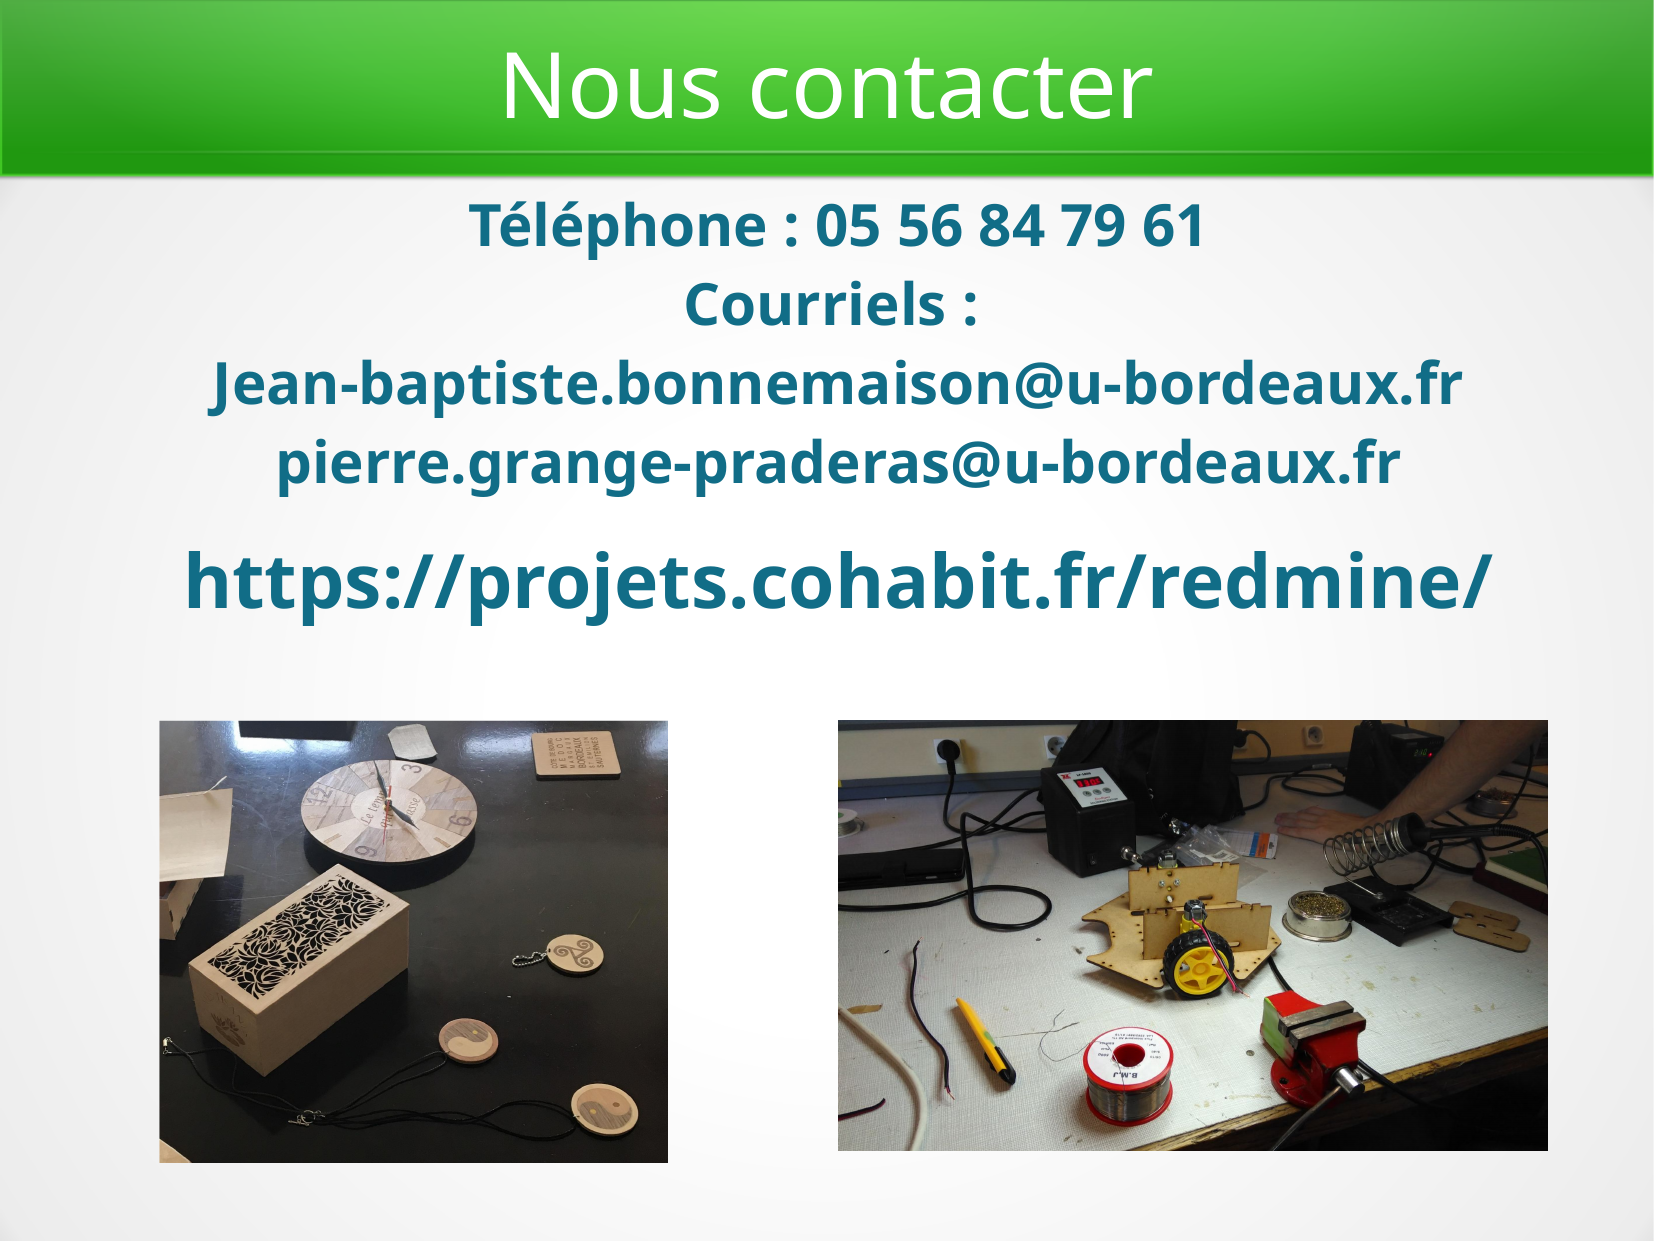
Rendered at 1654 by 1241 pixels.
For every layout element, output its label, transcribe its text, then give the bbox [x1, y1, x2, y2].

title Nous contacter [82, 11, 1571, 154]
text_box Téléphone : 05 56 84 79 61 Courriels : Jean-baptiste.bonnemaison@u-bordeaux.fr pierre.grange-praderas@u-bordeaux.fr [135, 176, 1542, 520]
picture [0, 0, 1654, 1241]
text_box https://projets.cohabit.fr/redmine/ [129, 520, 1548, 805]
